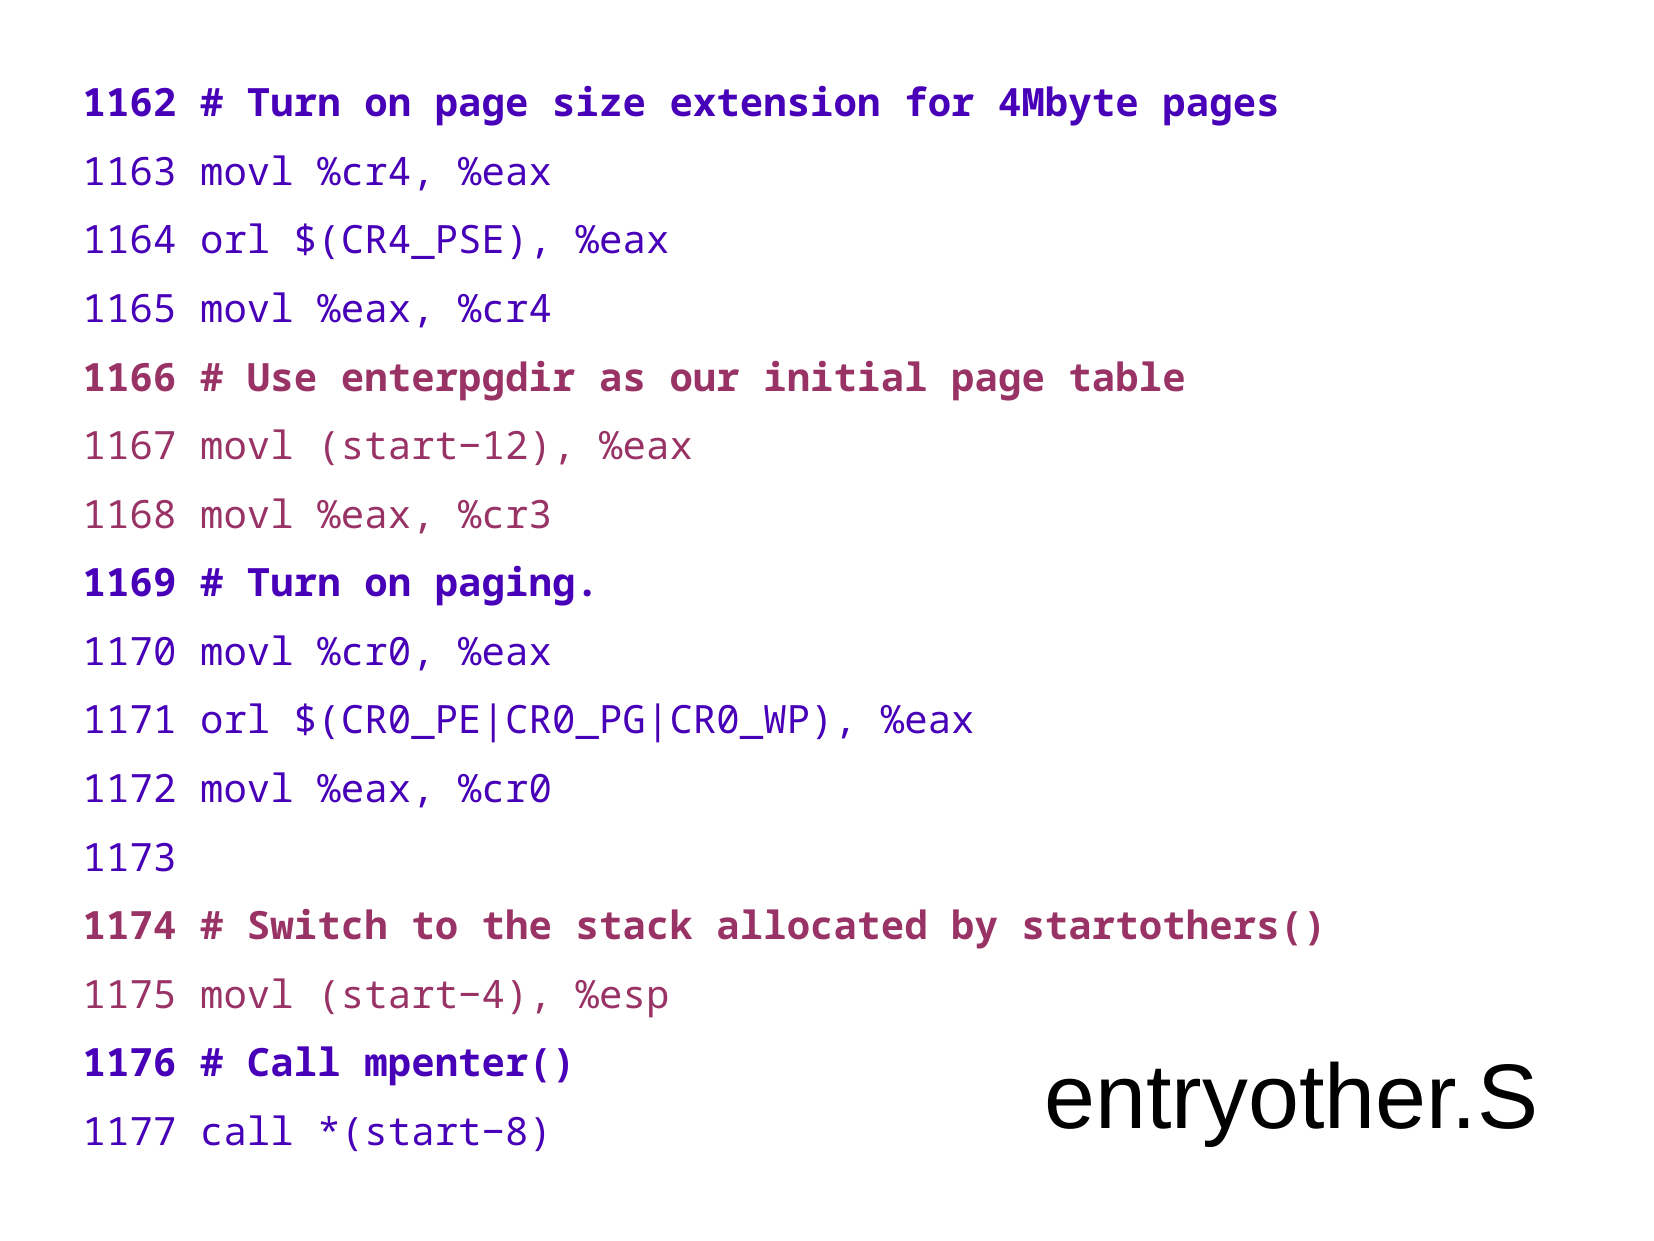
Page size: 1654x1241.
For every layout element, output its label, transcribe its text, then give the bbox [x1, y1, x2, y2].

list 1162 # Turn on page size extension for 4Mbyte pages 1163 movl %cr4, %eax 1164 orl $(CR4_PSE), %eax 1165 movl %eax, %cr4 1166 # Use enterpgdir as our initial page table 1167 movl (start−12), %eax 1168 movl %eax, %cr3 1169 # Turn on paging. 1170 movl %cr0, %eax 1171 orl $(CR0_PE|CR0_PG|CR0_WP), %eax 1172 movl %eax, %cr0 1173 1174 # Switch to the stack allocated by startothers() 1175 movl (start−4), %esp 1176 # Call mpenter() 1177 call *(start−8) [82, 75, 1571, 1163]
title entryother.S [1012, 992, 1571, 1201]
